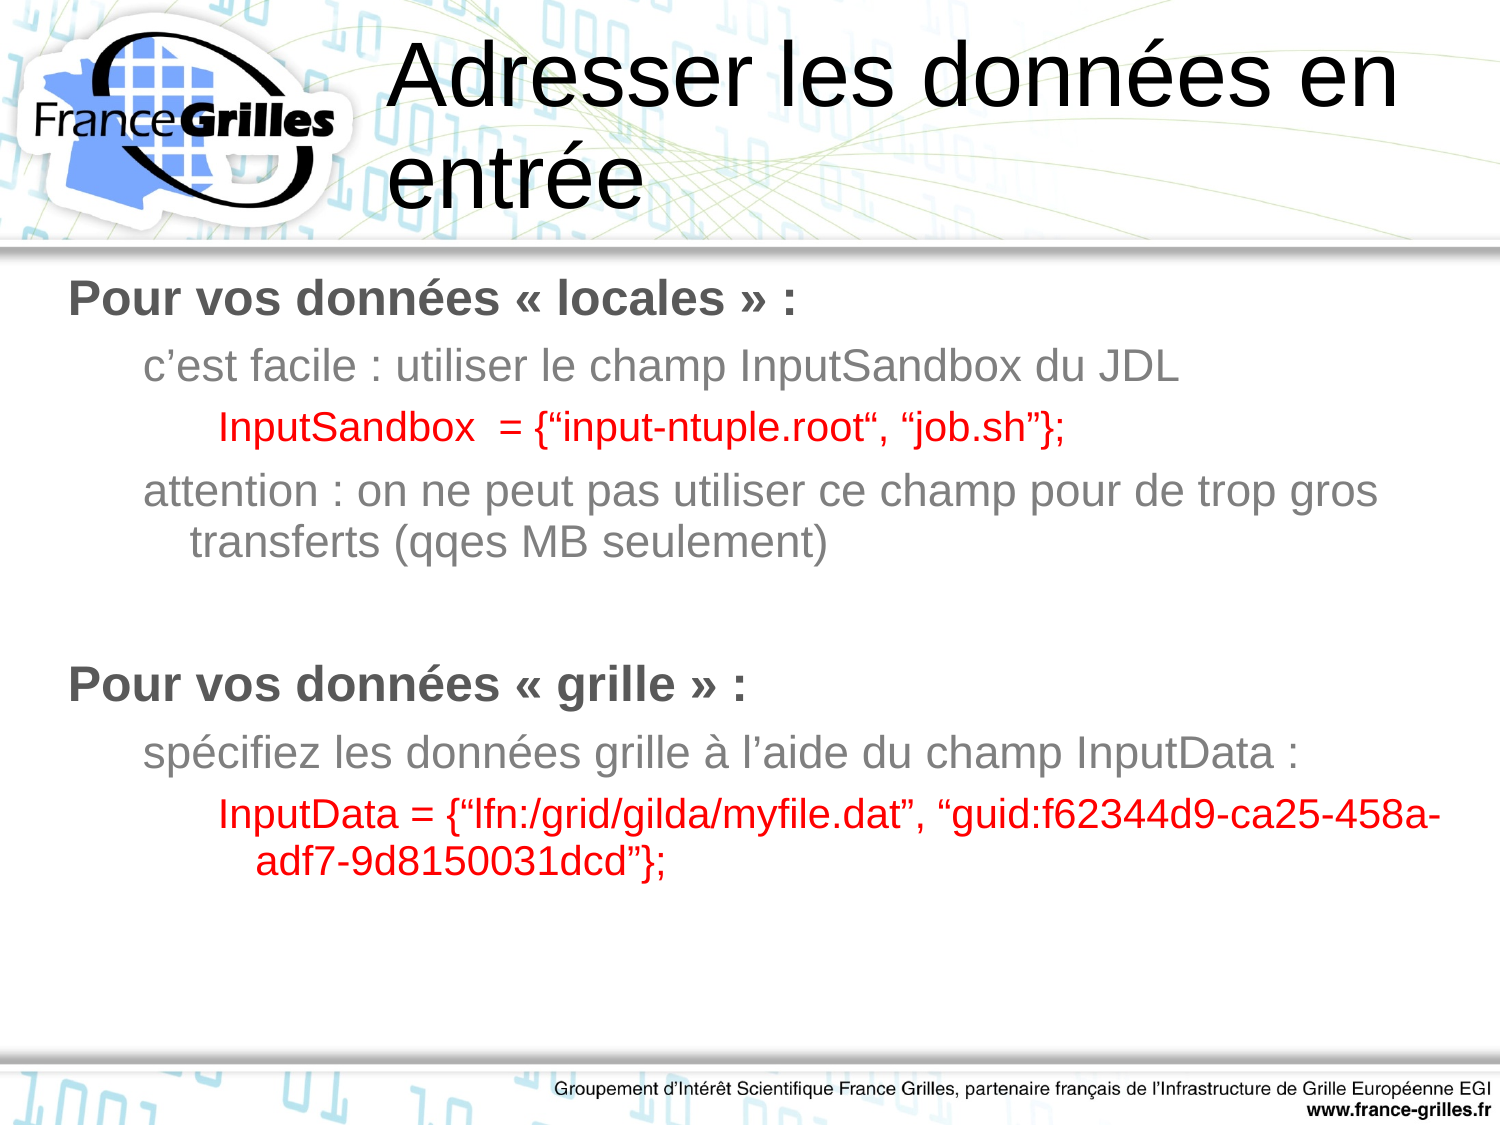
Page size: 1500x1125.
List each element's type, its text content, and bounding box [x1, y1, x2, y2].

picture [0, 0, 1500, 1125]
title Adresser les données en entrée [372, 4, 1459, 248]
list Pour vos données « locales » : c’est facile : utiliser le champ InputSandbox du JDL InputSandbox = {“input-ntuple.root“, “job.sh”}; attention : on ne peut pas utiliser ce champ pour de trop gros transferts (qqes MB seulement) Pour vos données « grille » : spécifiez les données grille à l’aide du champ InputData : InputData = {“lfn:/grid/gilda/myfile.dat”, “guid:f62344d9-ca25-458a-adf7-9d8150031dcd”}; [53, 262, 1459, 1024]
